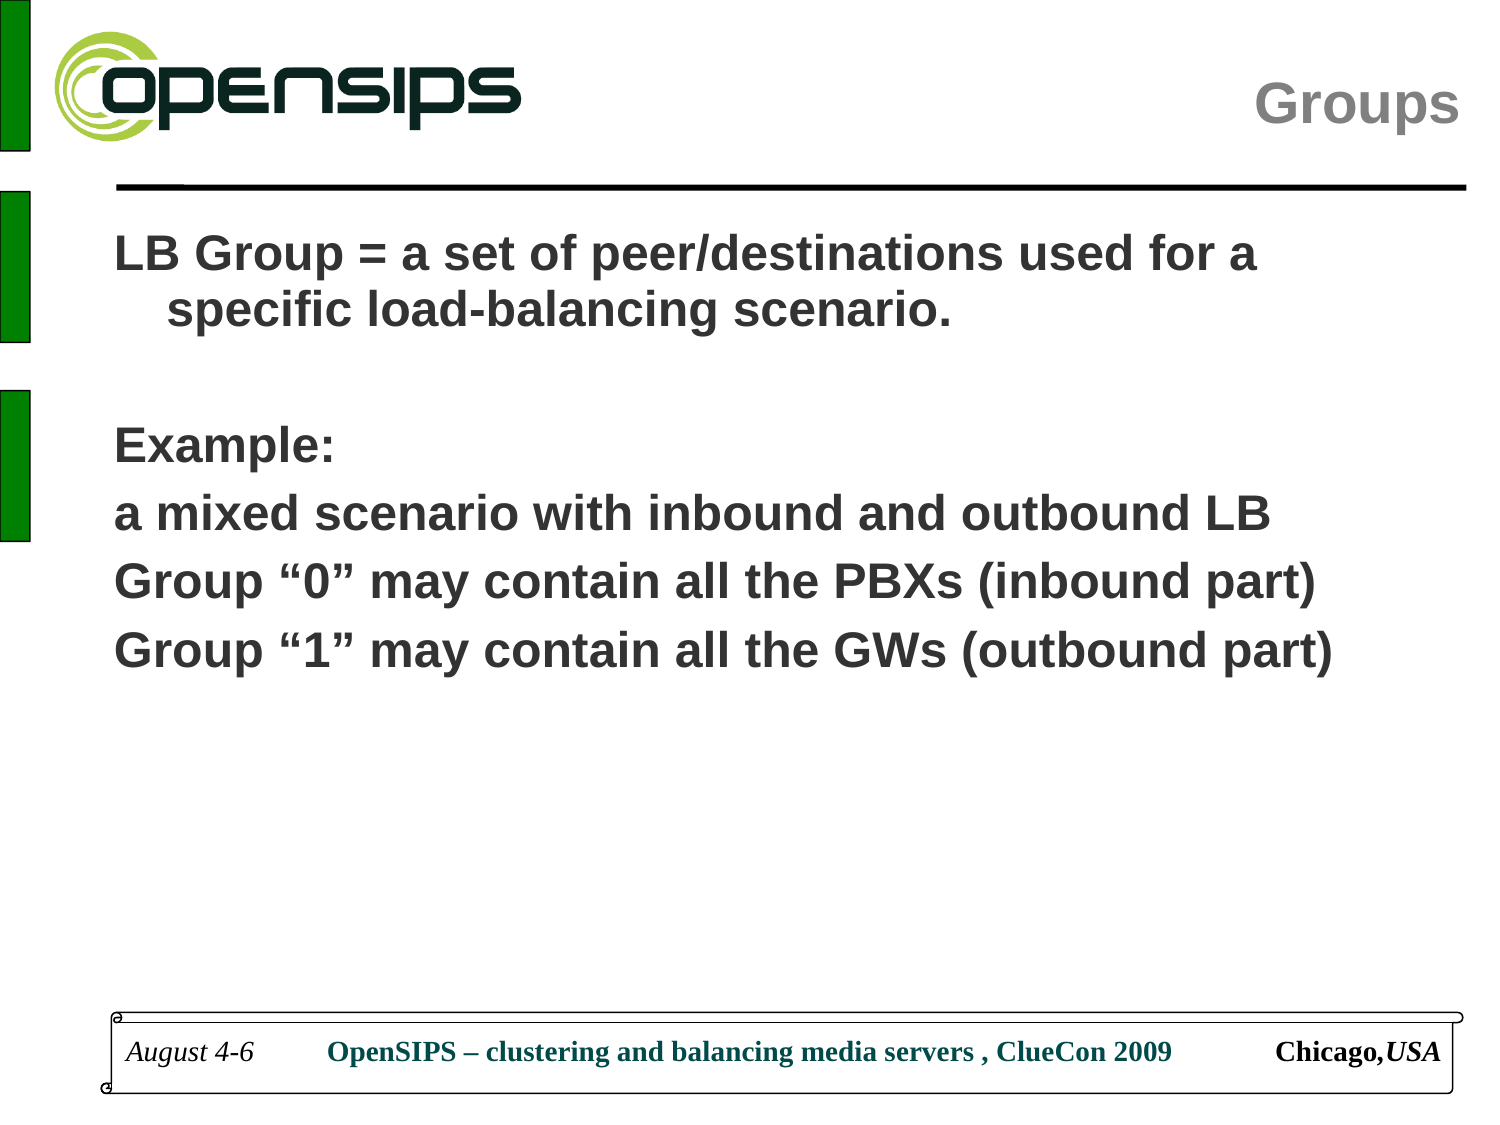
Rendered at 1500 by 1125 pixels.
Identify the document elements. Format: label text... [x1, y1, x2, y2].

list LB Group = a set of peer/destinations used for a specific load-balancing scenario. Example: a mixed scenario with inbound and outbound LB Group “0” may contain all the PBXs (inbound part) Group “1” may contain all the GWs (outbound part) [112, 224, 1424, 961]
title Groups [299, 44, 1462, 180]
picture [51, 27, 532, 148]
list [141, 290, 1466, 1035]
